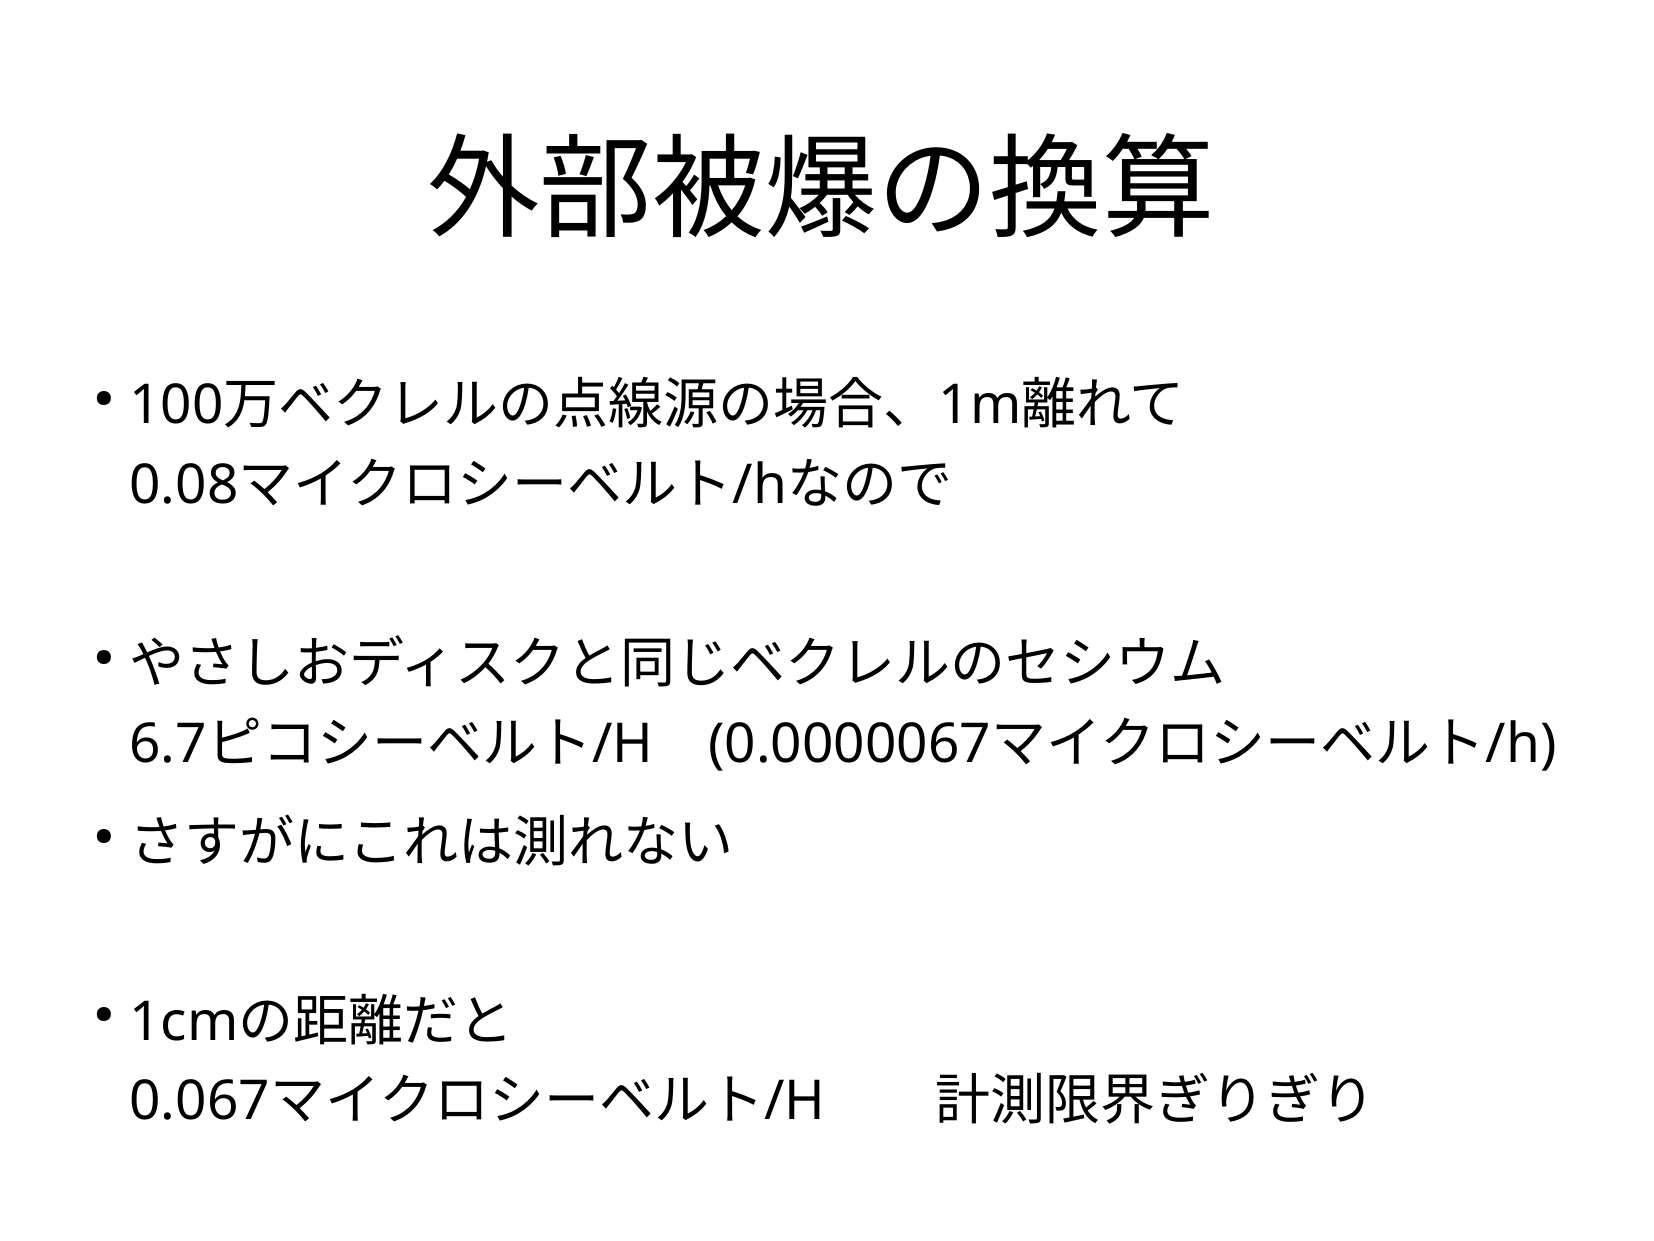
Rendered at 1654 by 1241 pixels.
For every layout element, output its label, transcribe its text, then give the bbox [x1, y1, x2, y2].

title 外部被爆の換算 [76, 76, 1565, 284]
list 100万ベクレルの点線源の場合、1m離れて 0.08マイクロシーベルト/hなので やさしおディスクと同じベクレルのセシウム 6.7ピコシーベルト/H (0.0000067マイクロシーベルト/h) さすがにこれは測れない 1cmの距離だと 0.067マイクロシーベルト/H 計測限界ぎりぎり [82, 360, 1571, 1174]
